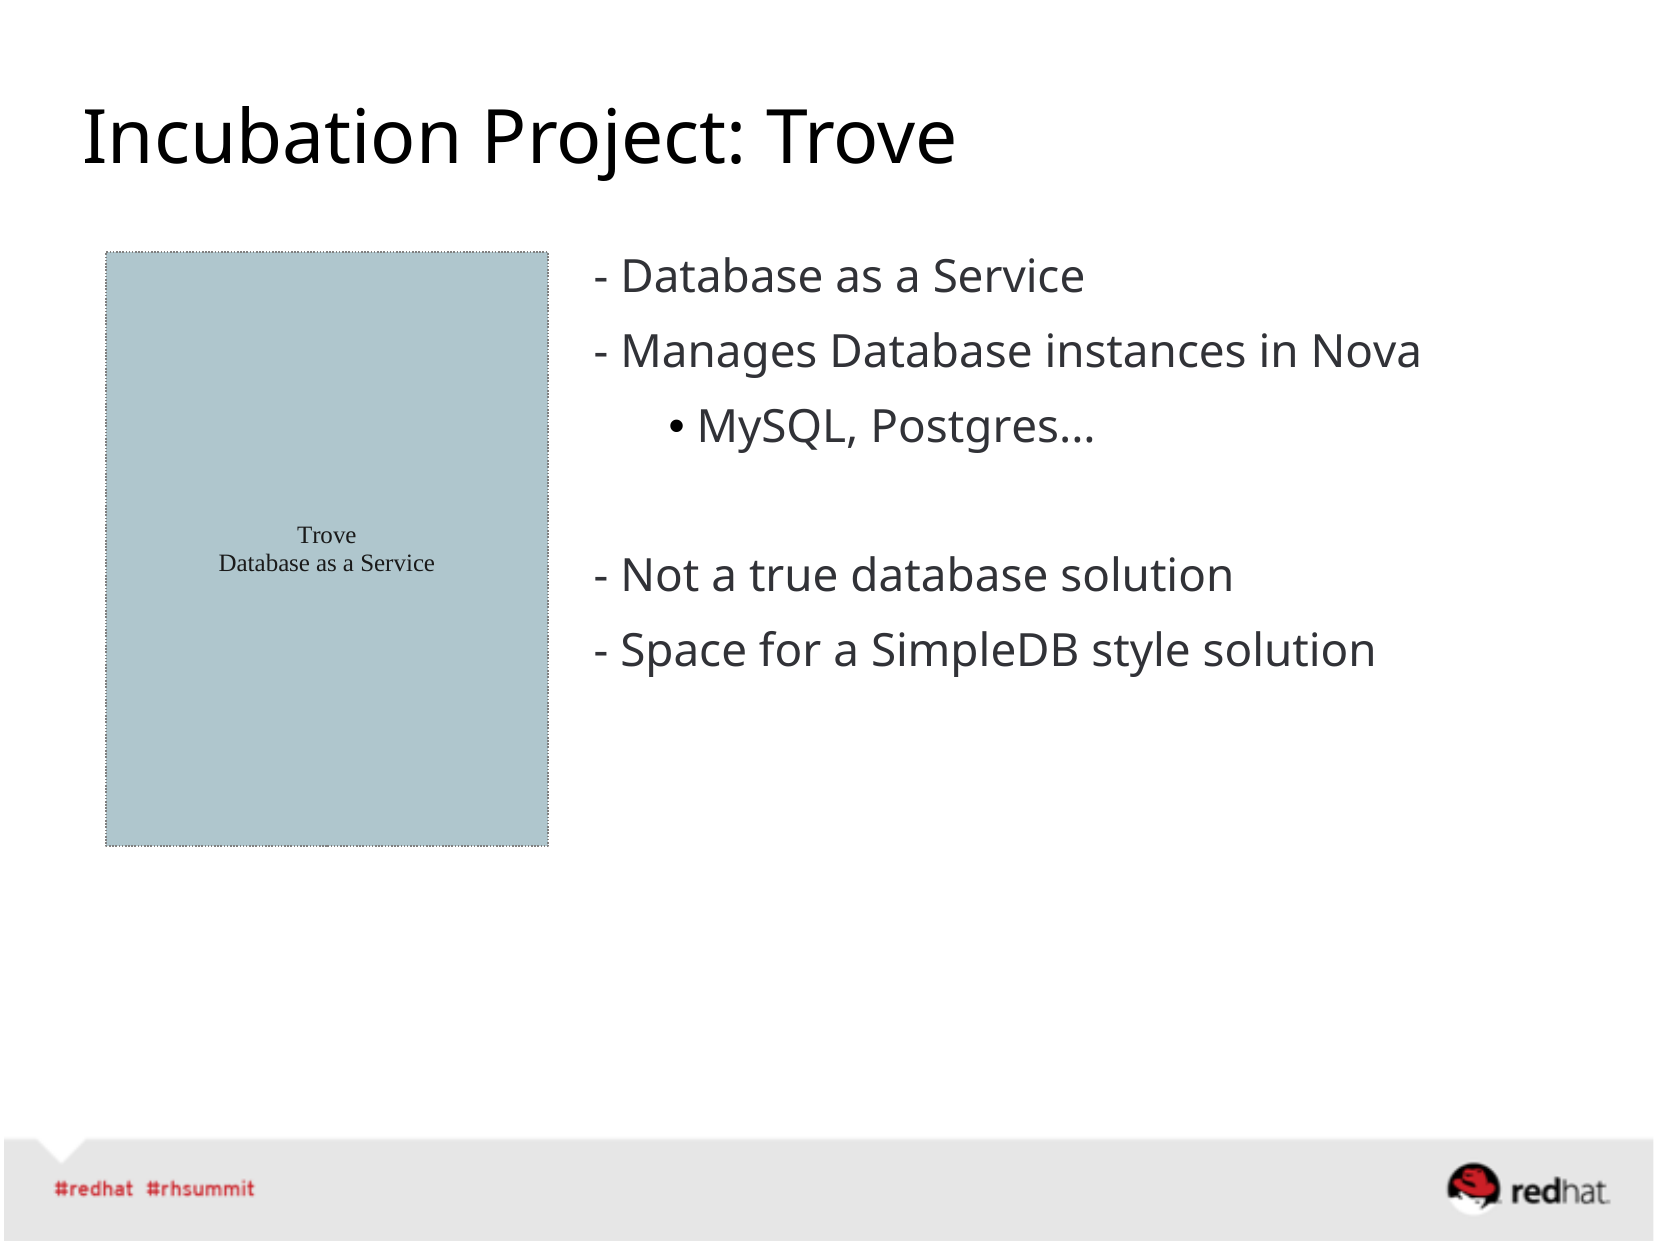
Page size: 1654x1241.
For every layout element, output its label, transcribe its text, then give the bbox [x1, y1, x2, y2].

title Incubation Project: Trove [82, 52, 1571, 226]
text_box - Database as a Service - Manages Database instances in Nova MySQL, Postgres... - Not a true database solution - Space for a SimpleDB style solution [518, 252, 1588, 982]
picture [4, 4, 1654, 1241]
text_box Trove Database as a Service [106, 252, 518, 846]
